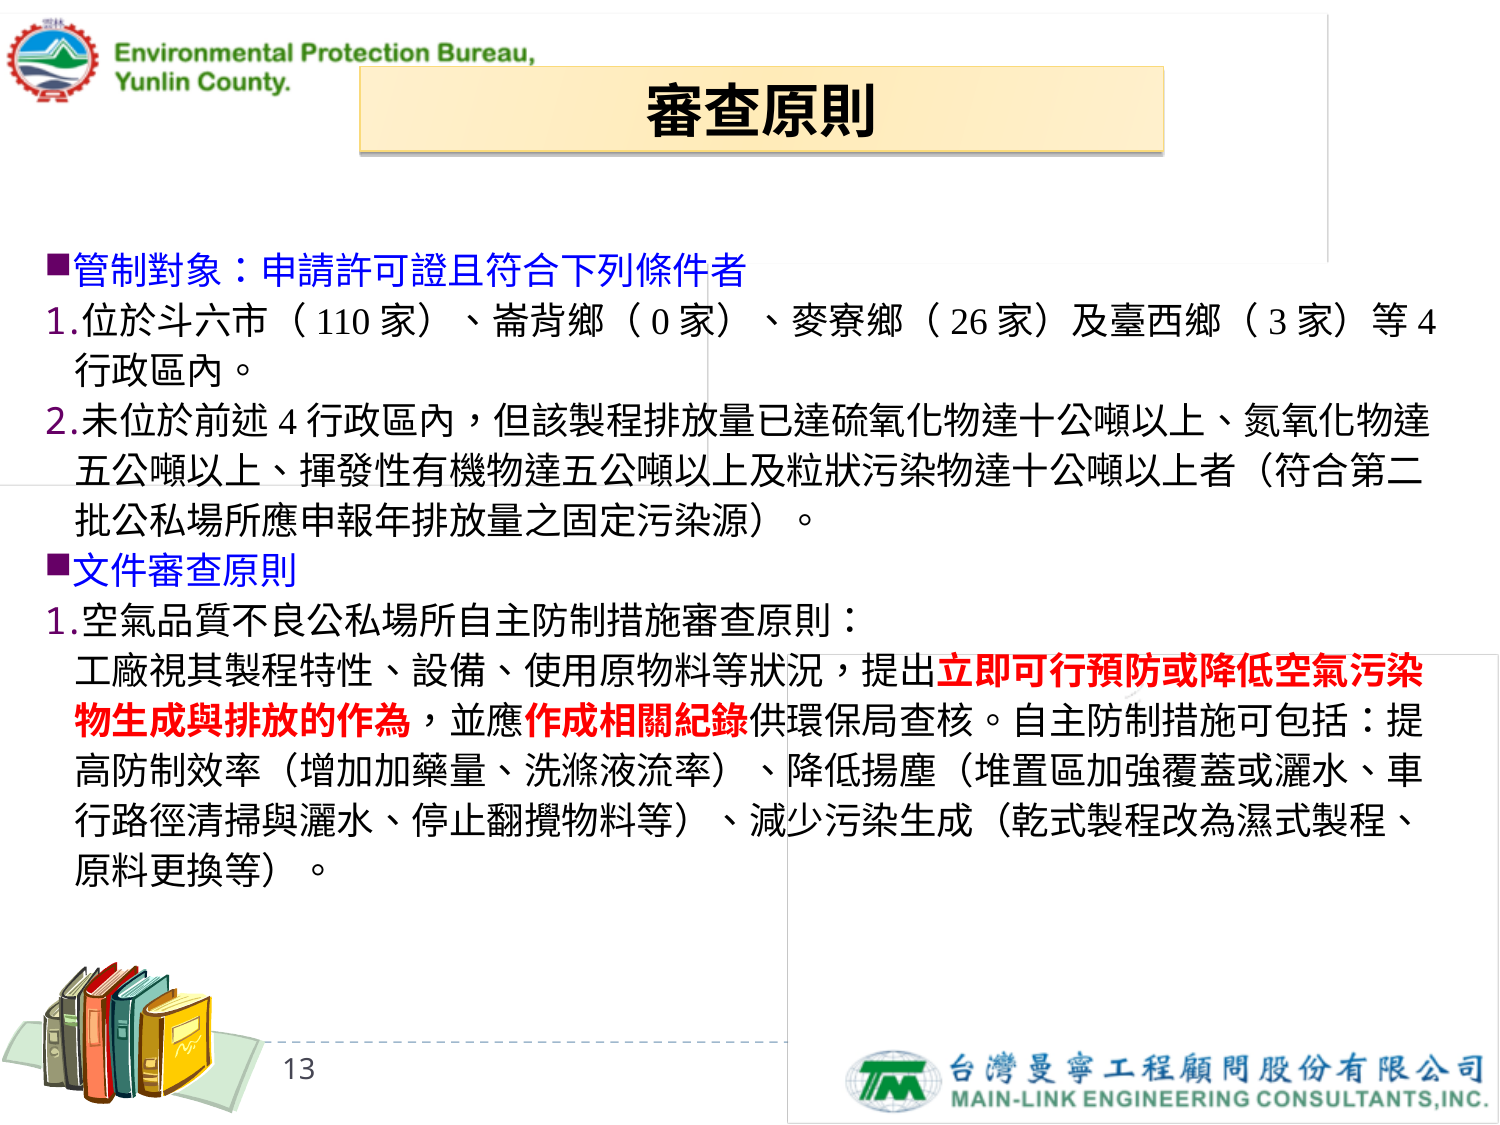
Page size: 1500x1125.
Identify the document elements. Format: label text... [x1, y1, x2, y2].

text_box <編號> [267, 1043, 593, 1104]
picture [0, 0, 1500, 1125]
text_box 審查原則 [360, 66, 1164, 152]
text_box 管制對象：申請許可證且符合下列條件者 位於斗六市（110家）、崙背鄉（0家）、麥寮鄉（26家）及臺西鄉（3家）等4行政區內。 未位於前述4行政區內，但該製程排放量已達硫氧化物達十公噸以上、氮氧化物達五公噸以上、揮發性有機物達五公噸以上及粒狀污染物達十公噸以上者（符合第二批公私場所應申報年排放量之固定污染源）。 文件審查原則 空氣品質不良公私場所自主防制措施審查原則： 工廠視其製程特性、設備、使用原物料等狀況，提出立即可行預防或降低空氣污染物生成與排放的作為，並應作成相關紀錄供環保局查核。自主防制措施可包括：提高防制效率（增加加藥量、洗滌液流率）、降低揚塵（堆置區加強覆蓋或灑水、車行路徑清掃與灑水、停止翻攪物料等）、減少污染生成（乾式製程改為濕式製程、原料更換等）。 參與演習時應配合參演）。 [0, 160, 1456, 1024]
